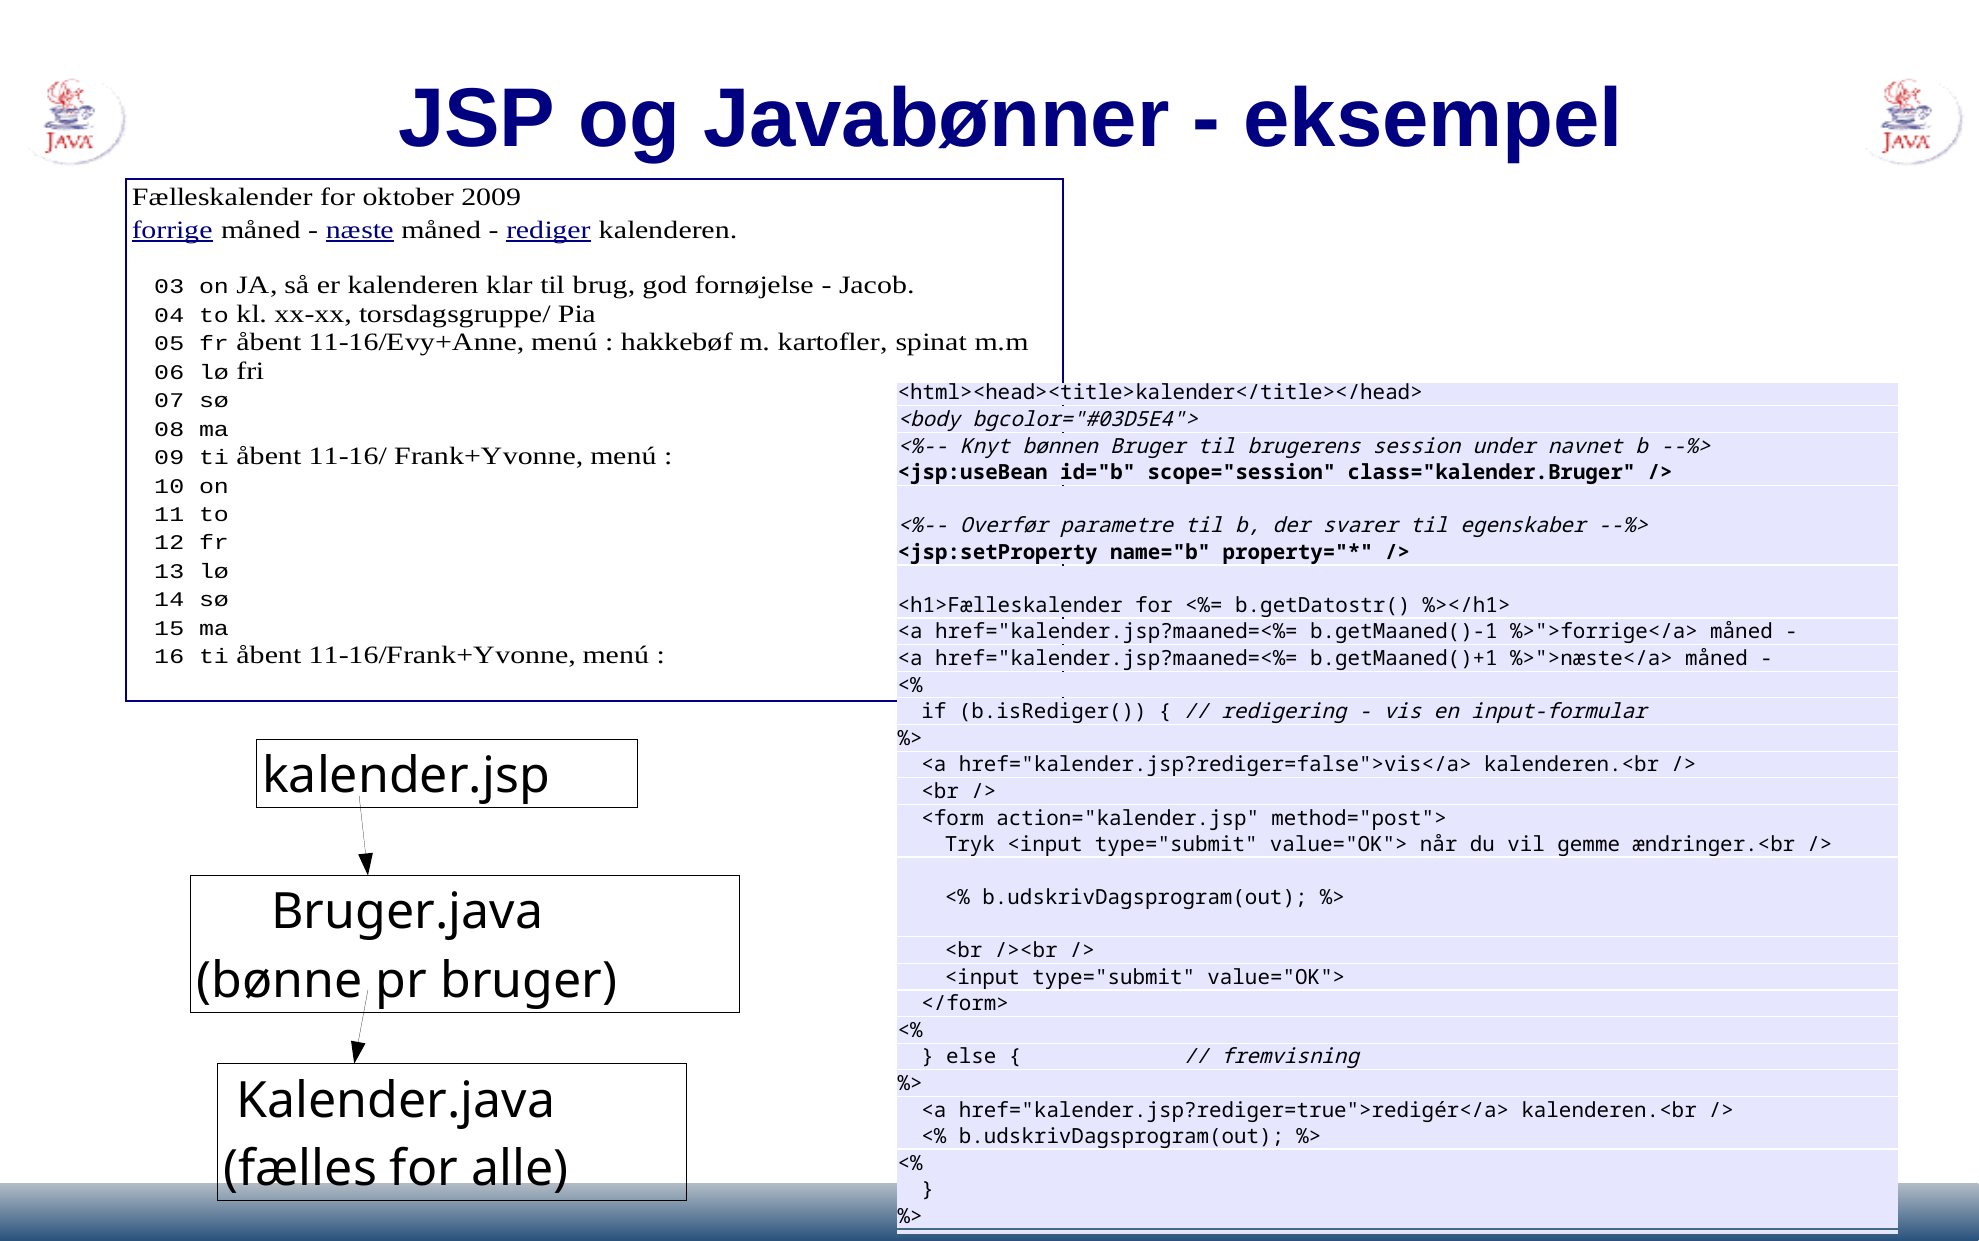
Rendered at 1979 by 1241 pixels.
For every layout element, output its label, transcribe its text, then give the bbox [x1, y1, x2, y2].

chart [360, 798, 637, 807]
text_box kalender.jsp [256, 739, 638, 798]
picture [1849, 71, 1968, 169]
chart [117, 178, 1910, 1234]
text_box Bruger.java (bønne pr bruger) [190, 875, 740, 993]
picture [12, 71, 131, 169]
title JSP og Javabønner - eksempel [186, 14, 1835, 222]
text_box Kalender.java (fælles for alle) [217, 1063, 687, 1181]
chart [257, 798, 360, 807]
